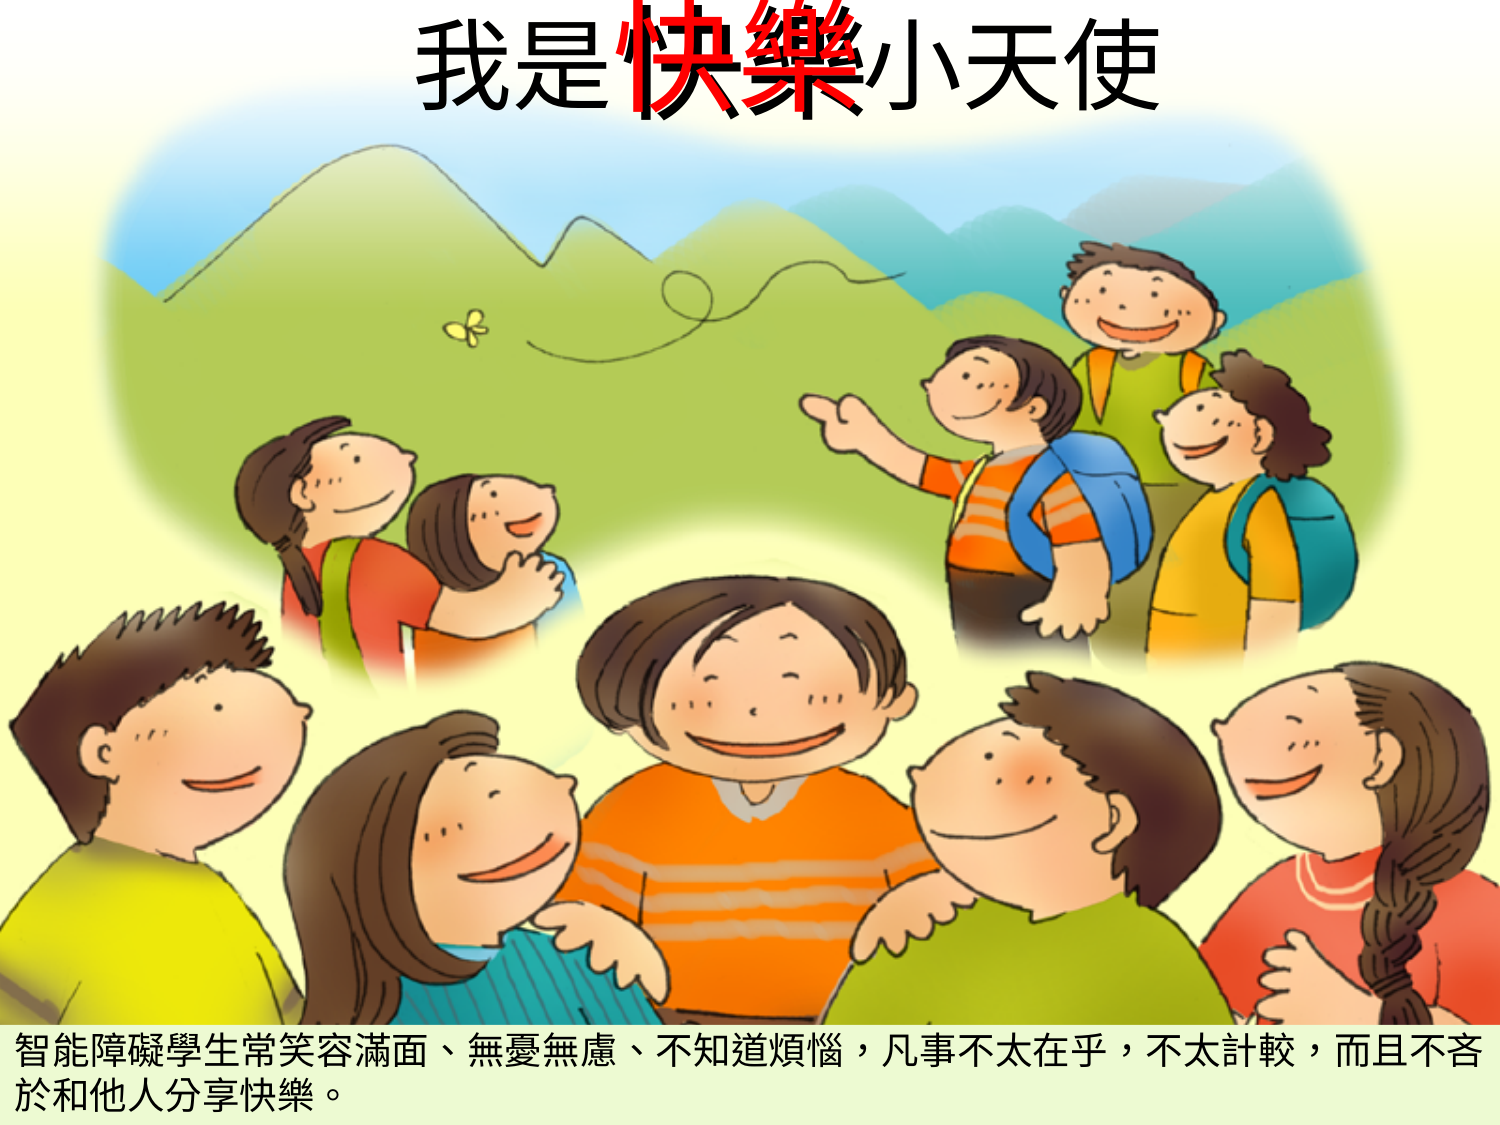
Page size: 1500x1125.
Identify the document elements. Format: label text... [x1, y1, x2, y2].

subtitle 智能障礙學生常笑容滿面、無憂無慮、不知道煩惱，凡事不太在乎，不太計較，而且不吝於和他人分享快樂。 [0, 1024, 1500, 1125]
title 我是快樂小天使 [337, 0, 1238, 138]
picture [0, 0, 1500, 1024]
